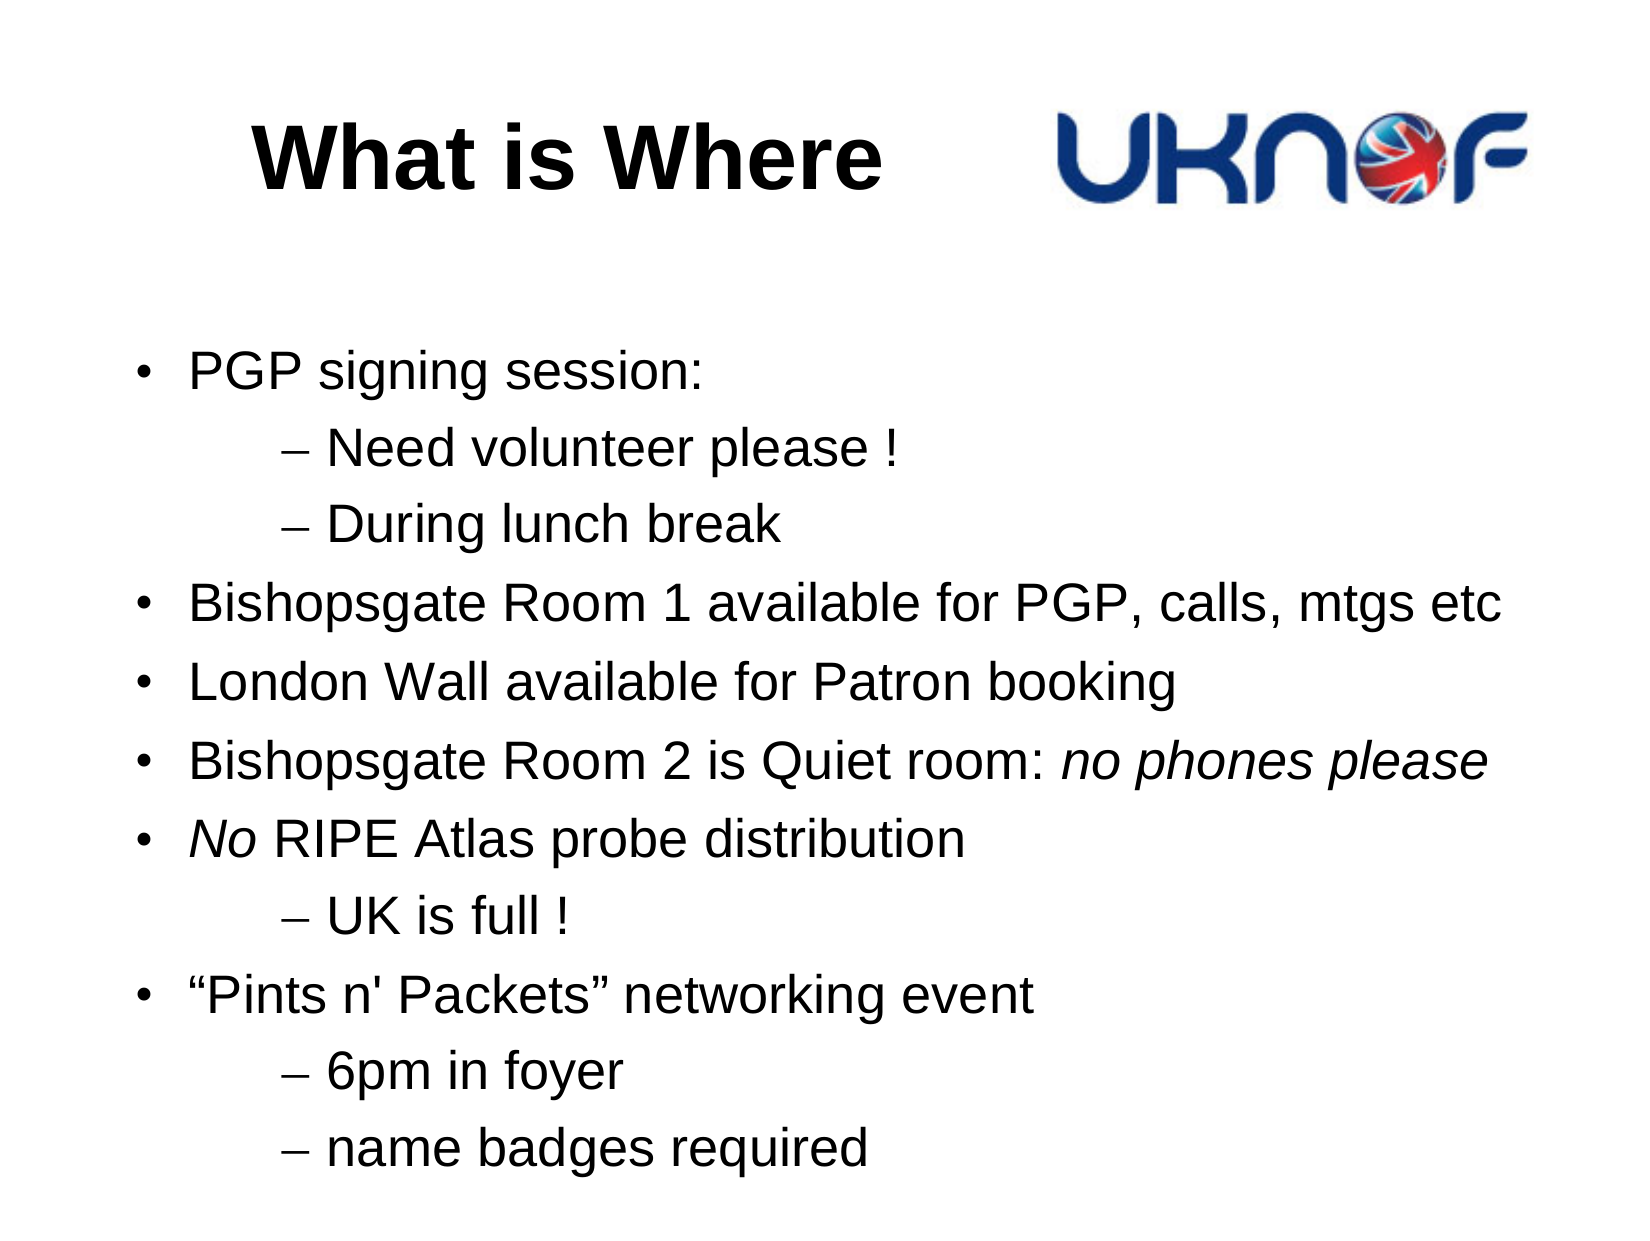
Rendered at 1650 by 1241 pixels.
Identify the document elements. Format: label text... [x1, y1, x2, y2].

list PGP signing session: Need volunteer please ! During lunch break Bishopsgate Room 1 available for PGP, calls, mtgs etc London Wall available for Patron booking Bishopsgate Room 2 is Quiet room: no phones please No RIPE Atlas probe distribution UK is full ! “Pints n' Packets” networking event 6pm in foyer name badges required [75, 340, 1576, 1178]
picture [1050, 93, 1536, 225]
title What is Where [123, 37, 1013, 279]
